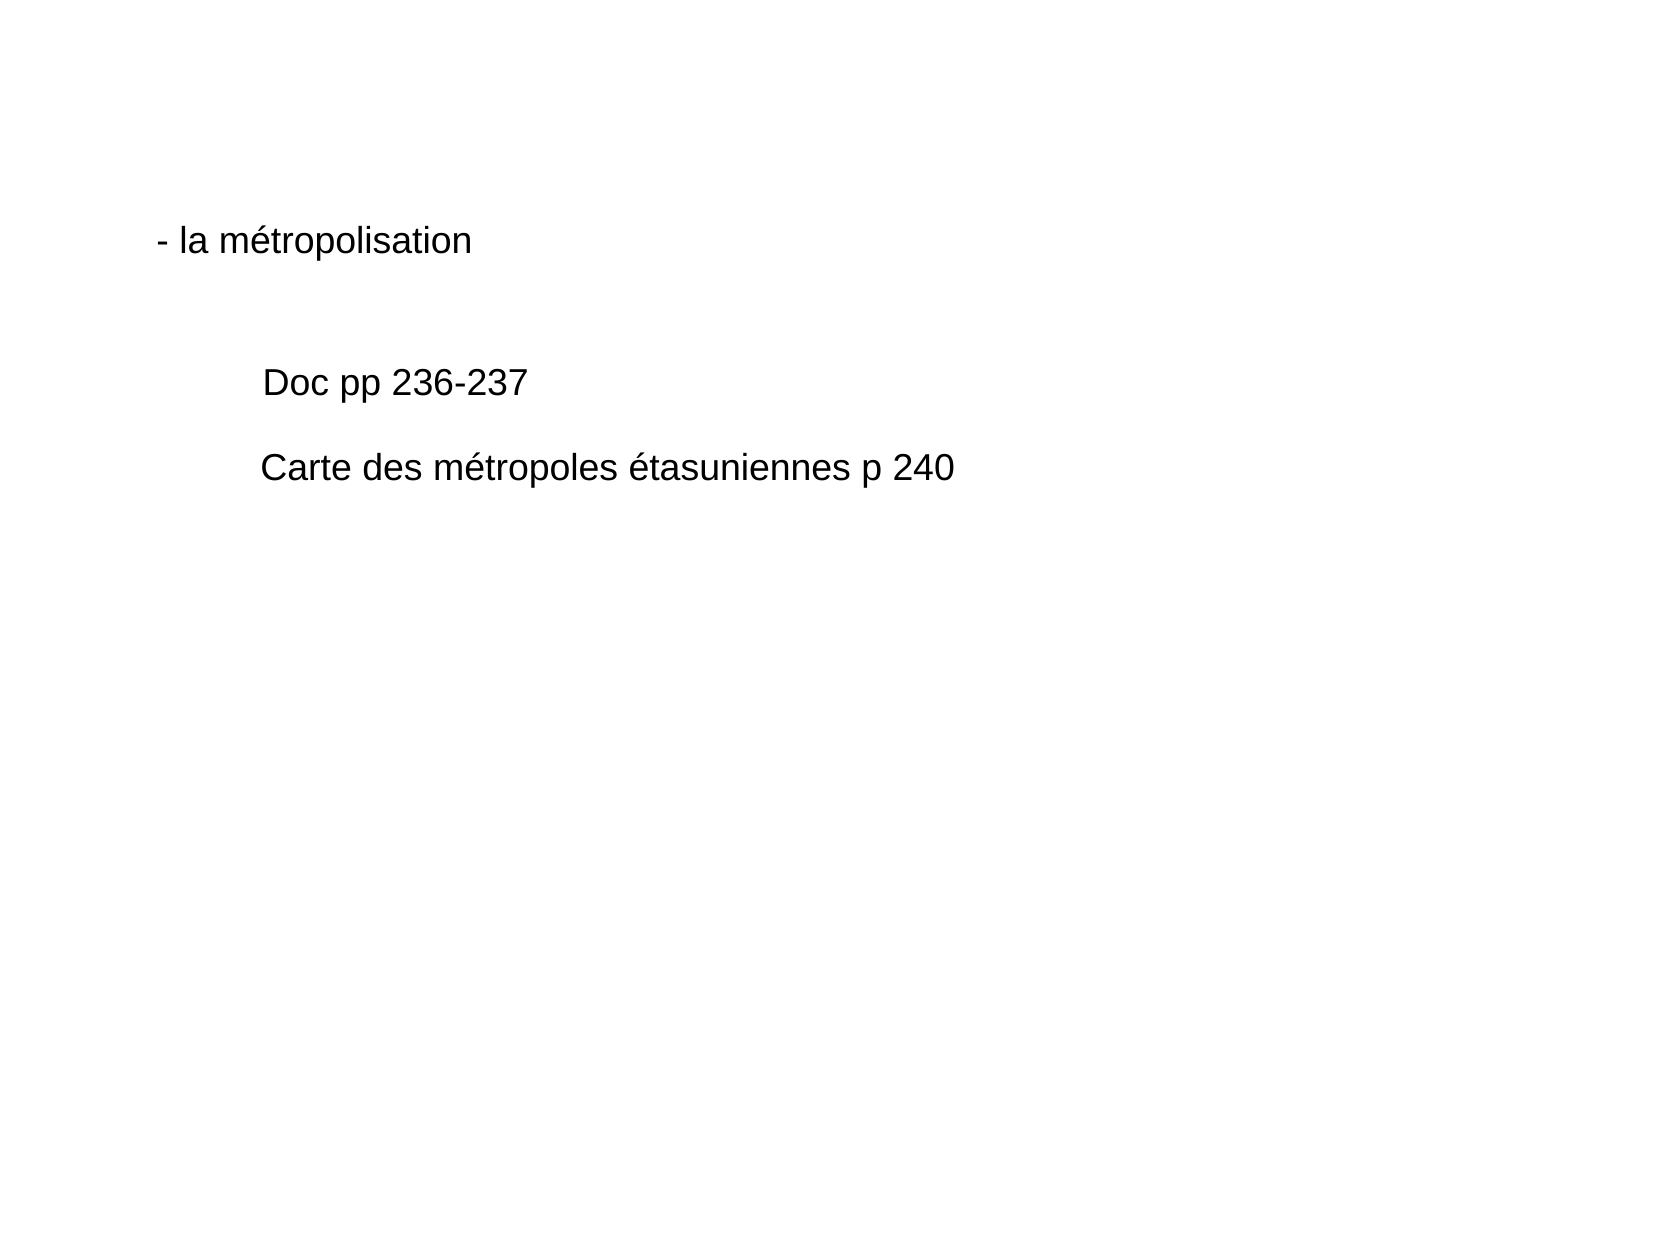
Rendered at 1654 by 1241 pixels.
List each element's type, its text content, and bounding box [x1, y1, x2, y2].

text_box Doc pp 236-237 [248, 354, 544, 412]
text_box Carte des métropoles étasuniennes p 240 [245, 439, 981, 497]
text_box - la métropolisation [141, 212, 686, 270]
